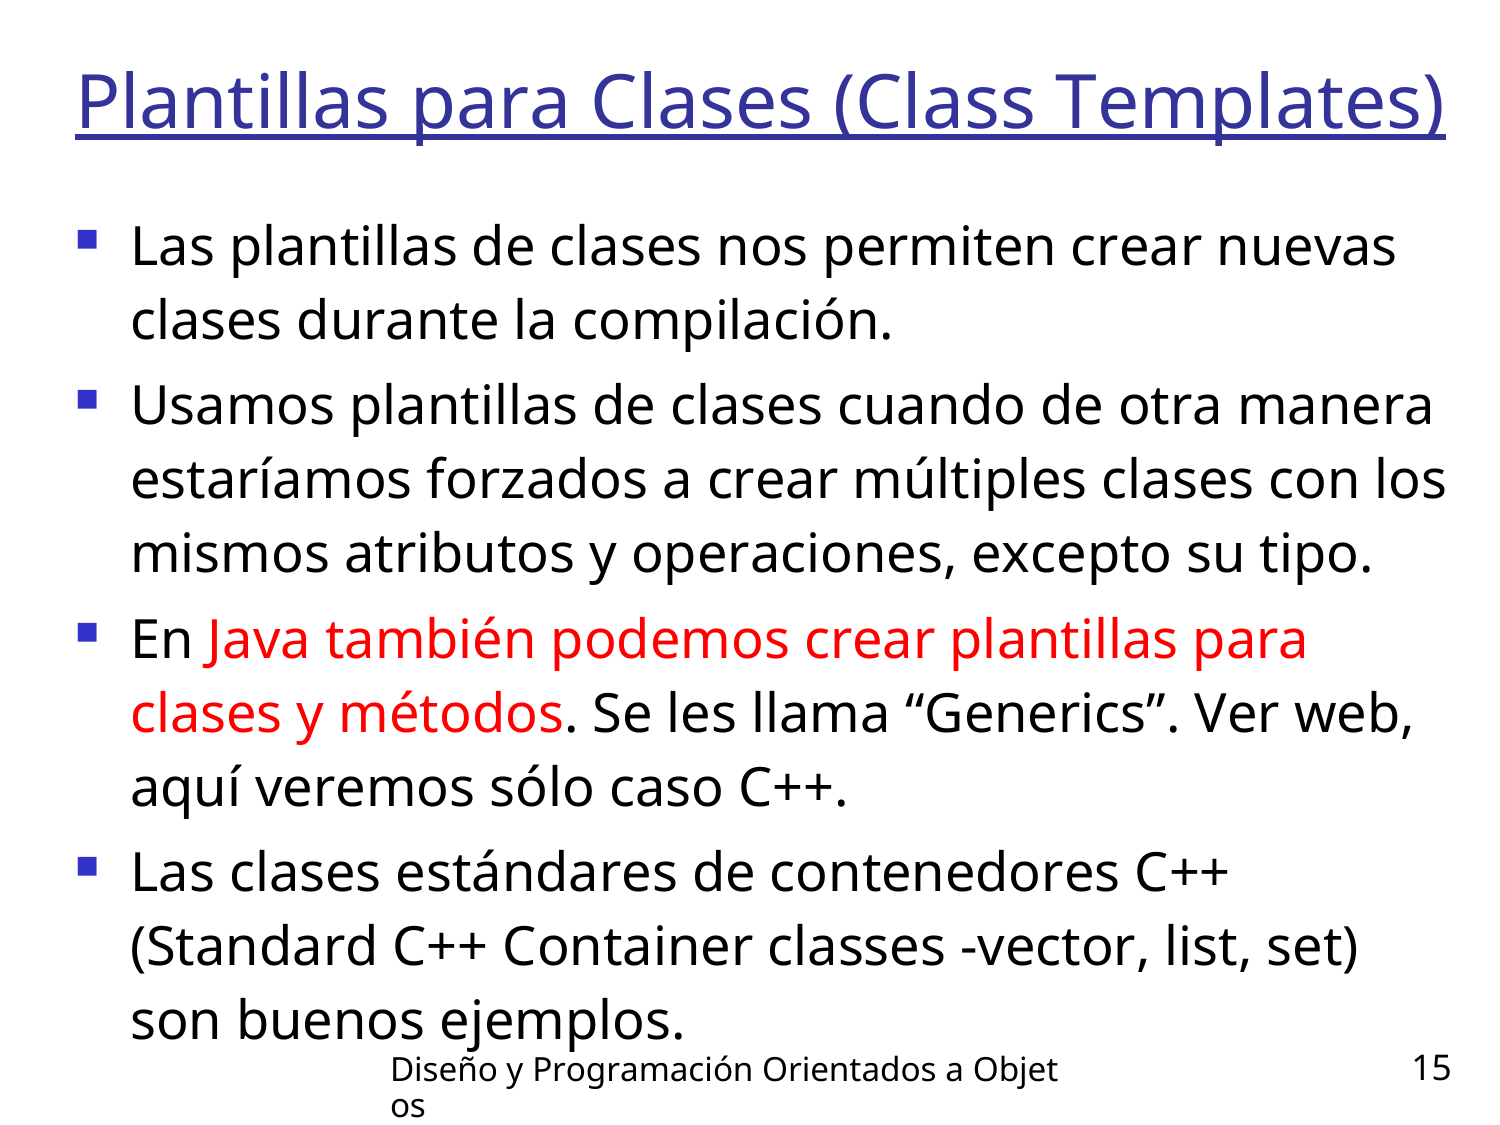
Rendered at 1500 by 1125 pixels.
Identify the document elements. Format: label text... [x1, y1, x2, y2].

list Las plantillas de clases nos permiten crear nuevas clases durante la compilación. Usamos plantillas de clases cuando de otra manera estaríamos forzados a crear múltiples clases con los mismos atributos y operaciones, excepto su tipo. En Java también podemos crear plantillas para clases y métodos. Se les llama “Generics”. Ver web, aquí veremos sólo caso C++. Las clases estándares de contenedores C++ (Standard C++ Container classes -vector, list, set) son buenos ejemplos. [75, 207, 1462, 1013]
title Plantillas para Clases (Class Templates)‏ [75, 18, 1466, 181]
